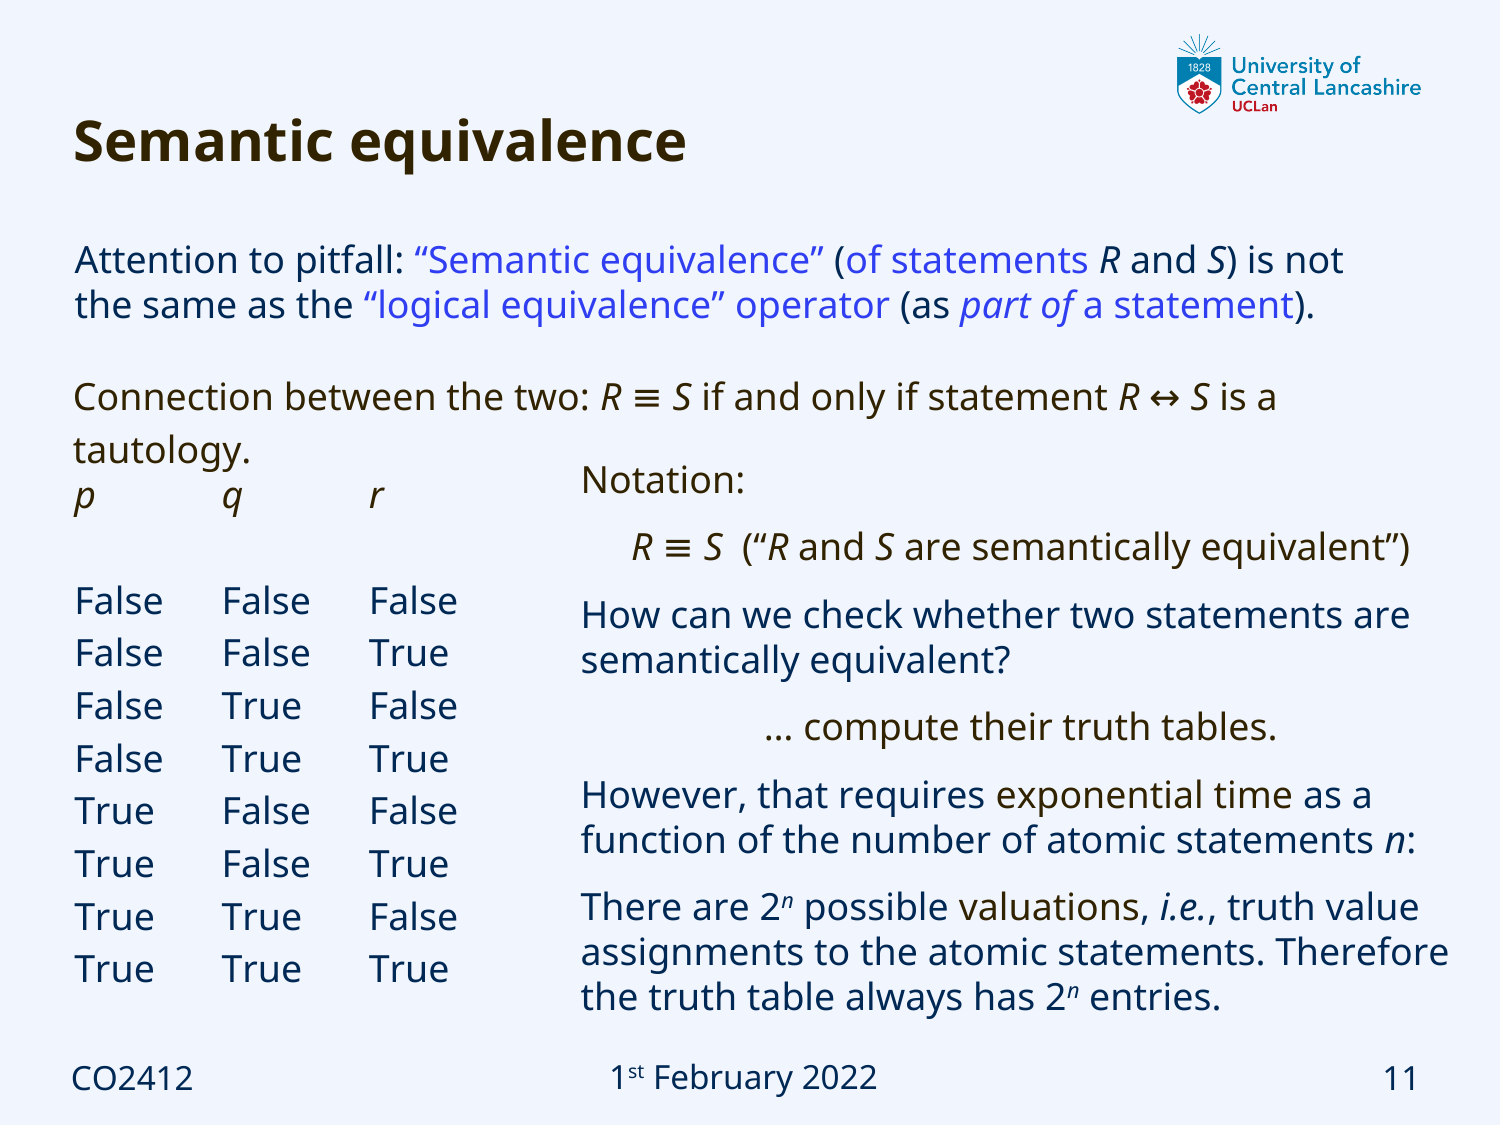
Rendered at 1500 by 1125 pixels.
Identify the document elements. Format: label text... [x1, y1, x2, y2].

text_box Connection between the two: R ≡ S if and only if statement R ↔ S is a tautology. [58, 226, 1464, 426]
picture [1177, 34, 1421, 54]
title Semantic equivalence [58, 54, 1500, 224]
text_box p q r False False False False False True False True False False True True True False False True False True True True False True True True [59, 426, 1405, 998]
text_box Attention to pitfall: “Semantic equivalence” (of statements R and S) is not the same as the “logical equivalence” operator (as part of a statement). [59, 229, 1420, 334]
text_box Notation: R ≡ S (“R and S are semantically equivalent”) How can we check whether two statements are semantically equivalent? … compute their truth tables. However, that requires exponential time as a function of the number of atomic statements n: There are 2n possible valuations, i.e., truth value assignments to the atomic statements. Therefore the truth table always has 2n entries. [565, 448, 1476, 1026]
